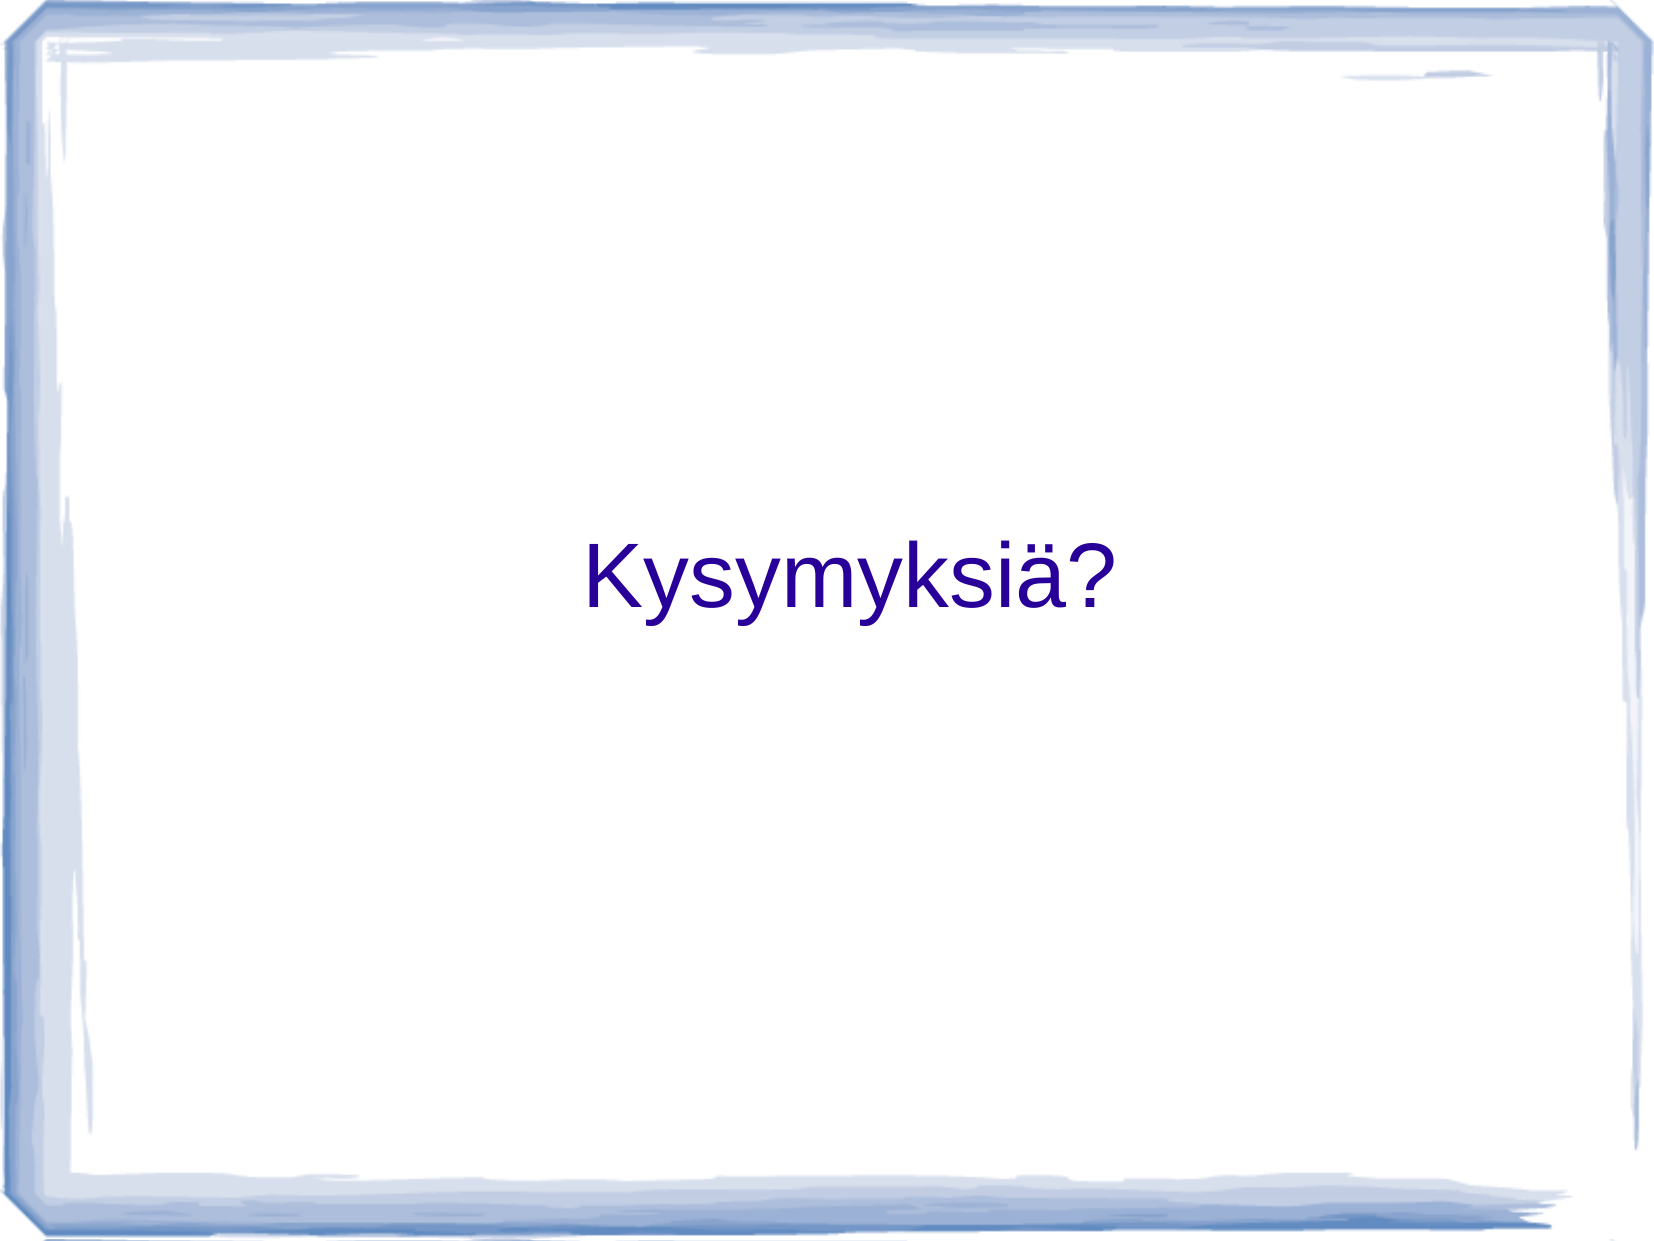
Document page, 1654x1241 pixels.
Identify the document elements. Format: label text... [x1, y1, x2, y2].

picture [0, 0, 1654, 1241]
title Kysymyksiä? [106, 472, 1595, 680]
